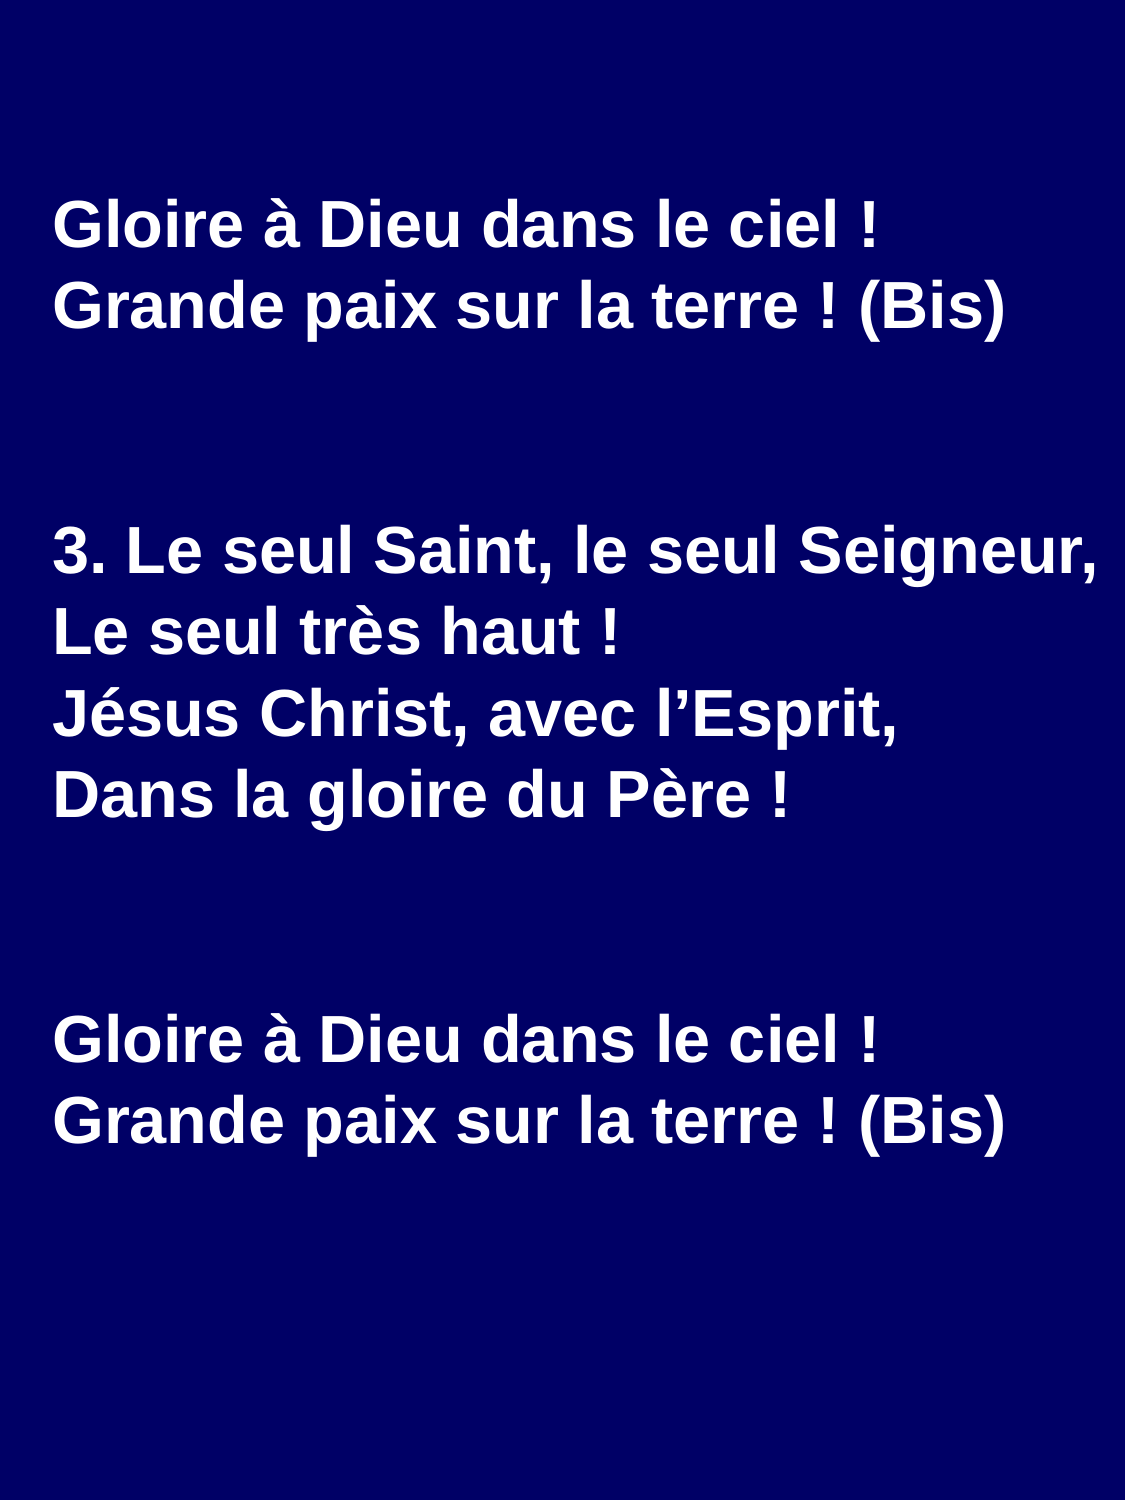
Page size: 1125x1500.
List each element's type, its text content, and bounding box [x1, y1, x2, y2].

text_box Gloire à Dieu dans le ciel ! Grande paix sur la terre ! (Bis) 3. Le seul Saint, le seul Seigneur, Le seul très haut ! Jésus Christ, avec l’Esprit, Dans la gloire du Père ! Gloire à Dieu dans le ciel ! Grande paix sur la terre ! (Bis) [35, 49, 1125, 1328]
